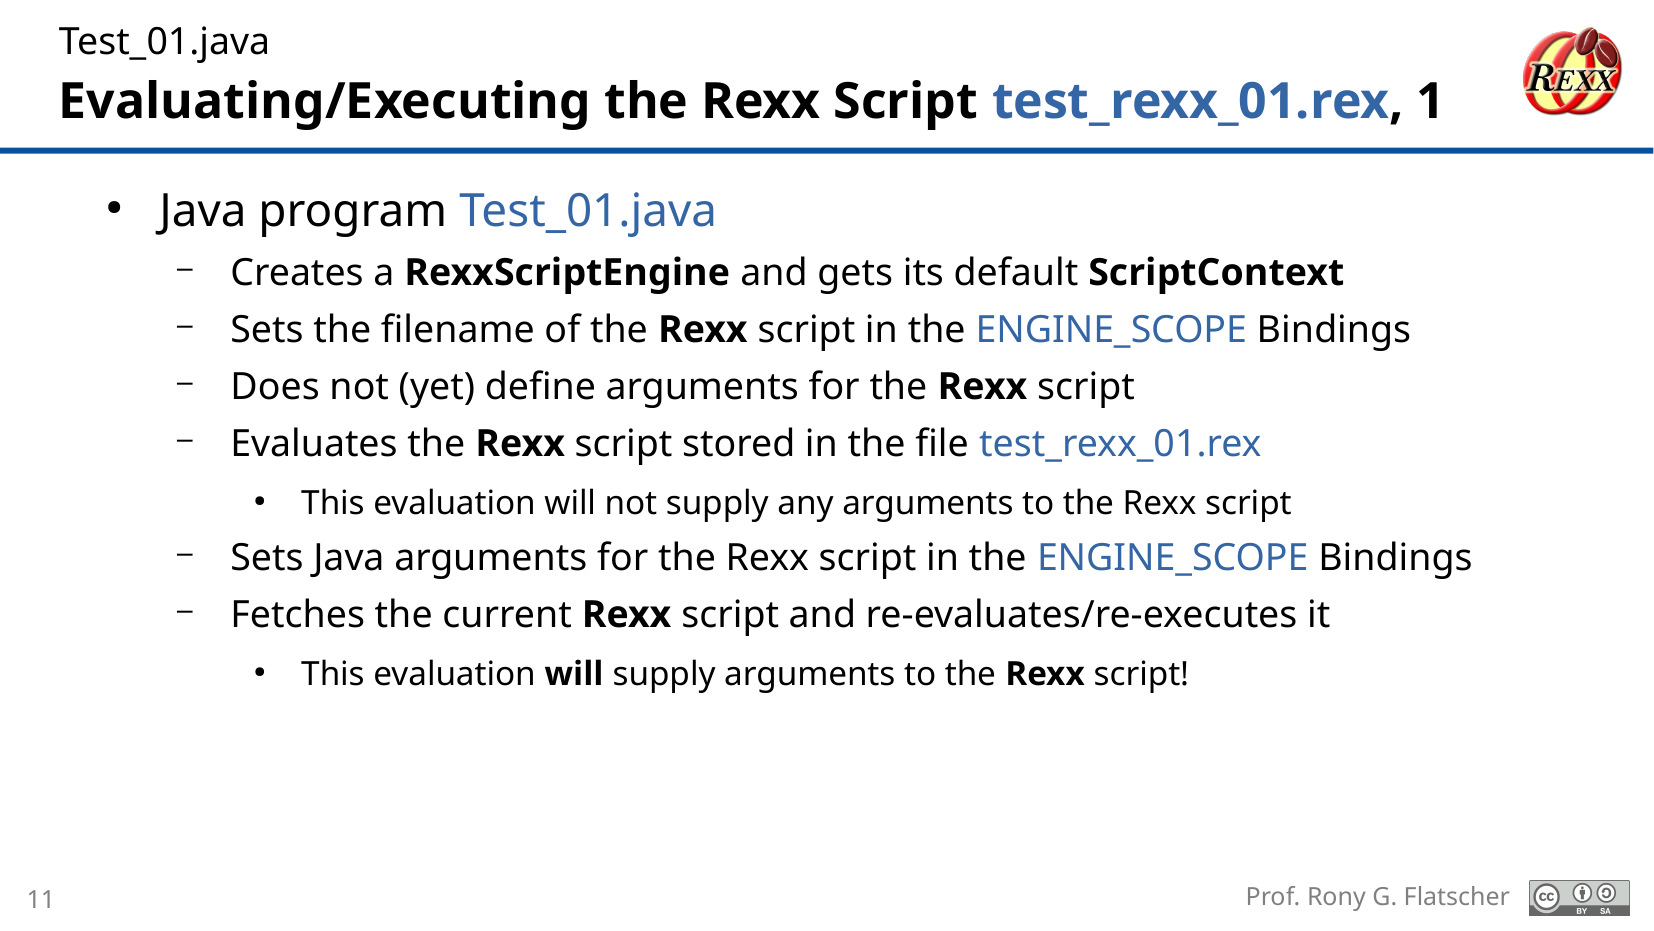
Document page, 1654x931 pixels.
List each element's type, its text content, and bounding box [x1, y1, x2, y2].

title Test_01.java Evaluating/Executing the Rexx Script test_rexx_01.rex, 1 [0, 0, 1625, 148]
list Java program Test_01.java Creates a RexxScriptEngine and gets its default ScriptContext Sets the filename of the Rexx script in the ENGINE_SCOPE Bindings Does not (yet) define arguments for the Rexx script Evaluates the Rexx script stored in the file test_rexx_01.rex This evaluation will not supply any arguments to the Rexx script Sets Java arguments for the Rexx script in the ENGINE_SCOPE Bindings Fetches the current Rexx script and re-evaluates/re-executes it This evaluation will supply arguments to the Rexx script! [88, 177, 1577, 857]
